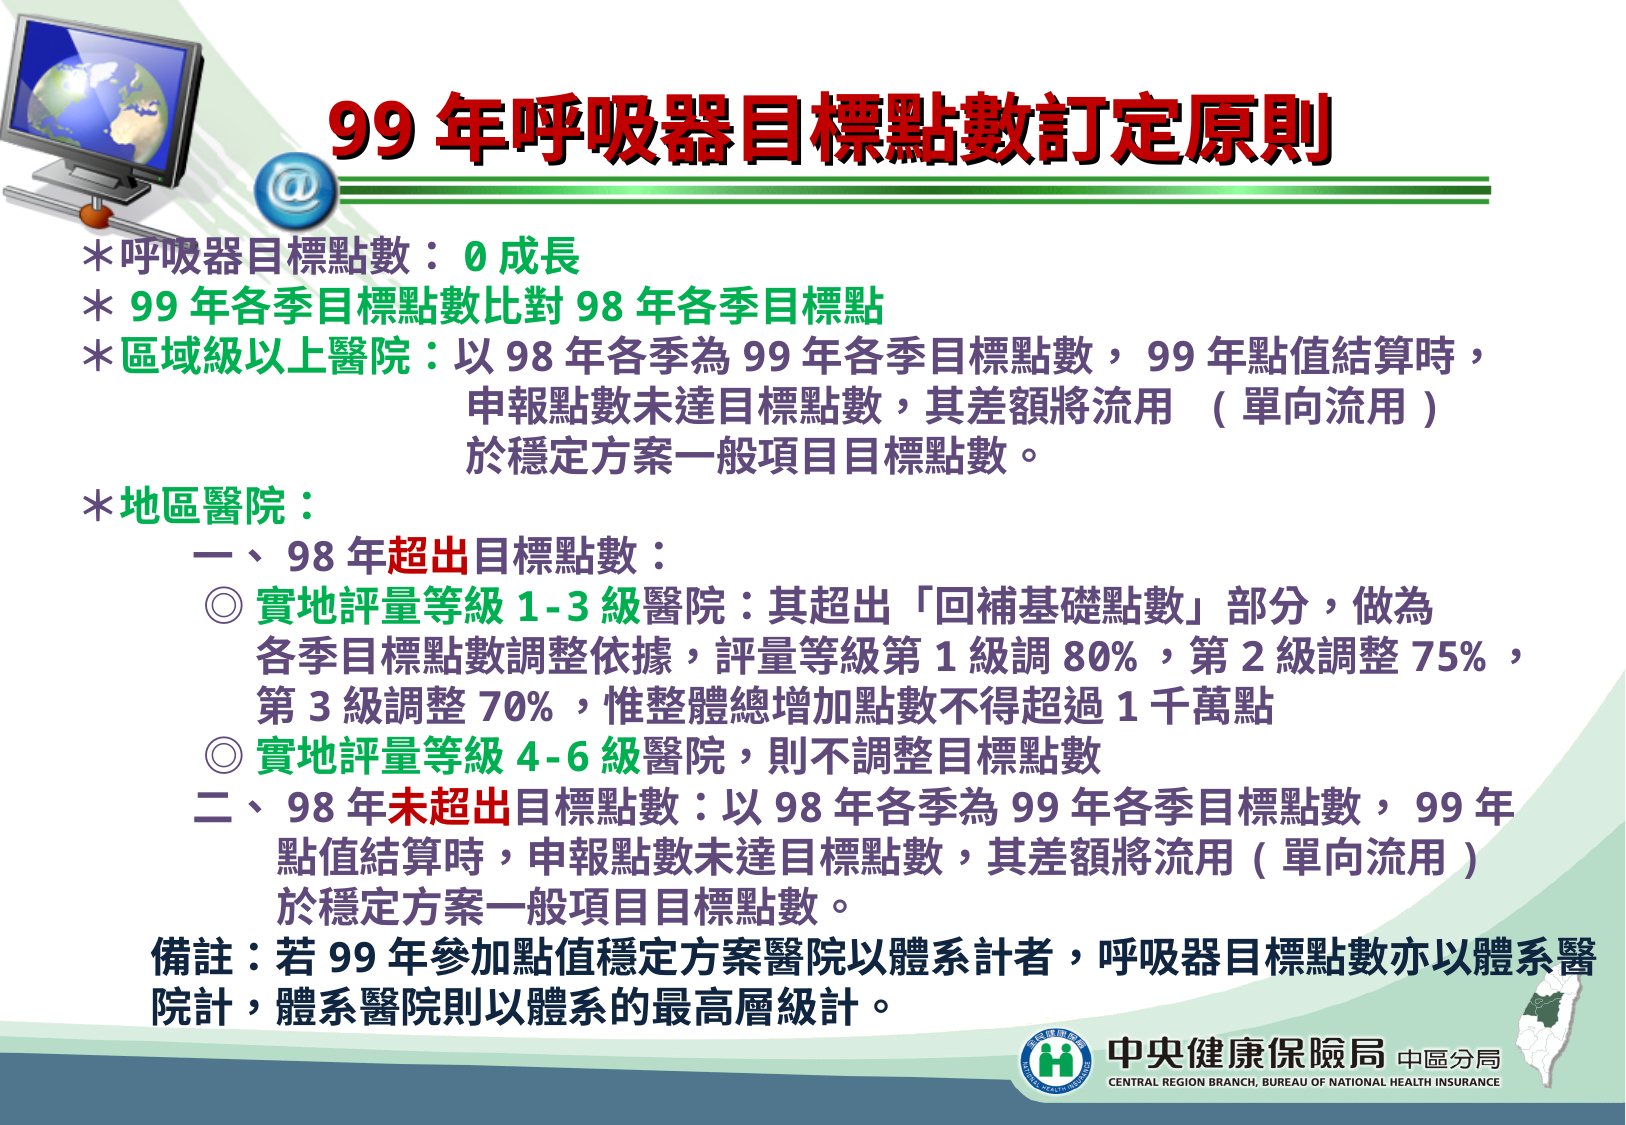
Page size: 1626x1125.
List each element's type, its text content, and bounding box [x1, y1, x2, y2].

title 99年呼吸器目標點數訂定原則 [310, 4, 1625, 247]
text_box ＊呼吸器目標點數：0成長 ＊99年各季目標點數比對98年各季目標點 ＊區域級以上醫院：以98年各季為99年各季目標點數，99年點值結算時， 申報點數未達目標點數，其差額將流用 (單向流用) 於穩定方案一般項目目標點數。 ＊地區醫院： 一、98年超出目標點數： ◎實地評量等級1-3級醫院：其超出「回補基礎點數」部分，做為 各季目標點數調整依據，評量等級第1級調80%，第2級調整75%， 第3級調整70%，惟整體總增加點數不得超過1千萬點 ◎實地評量等級4-6級醫院，則不調整目標點數 二、98年未超出目標點數：以98年各季為99年各季目標點數，99年 點值結算時，申報點數未達目標點數，其差額將流用(單向流用) 於穩定方案一般項目目標點數。 備註：若99年參加點值穩定方案醫院以體系計者，呼吸器目標點數亦以體系醫 院計，體系醫院則以體系的最高層級計。 [62, 223, 1617, 1038]
